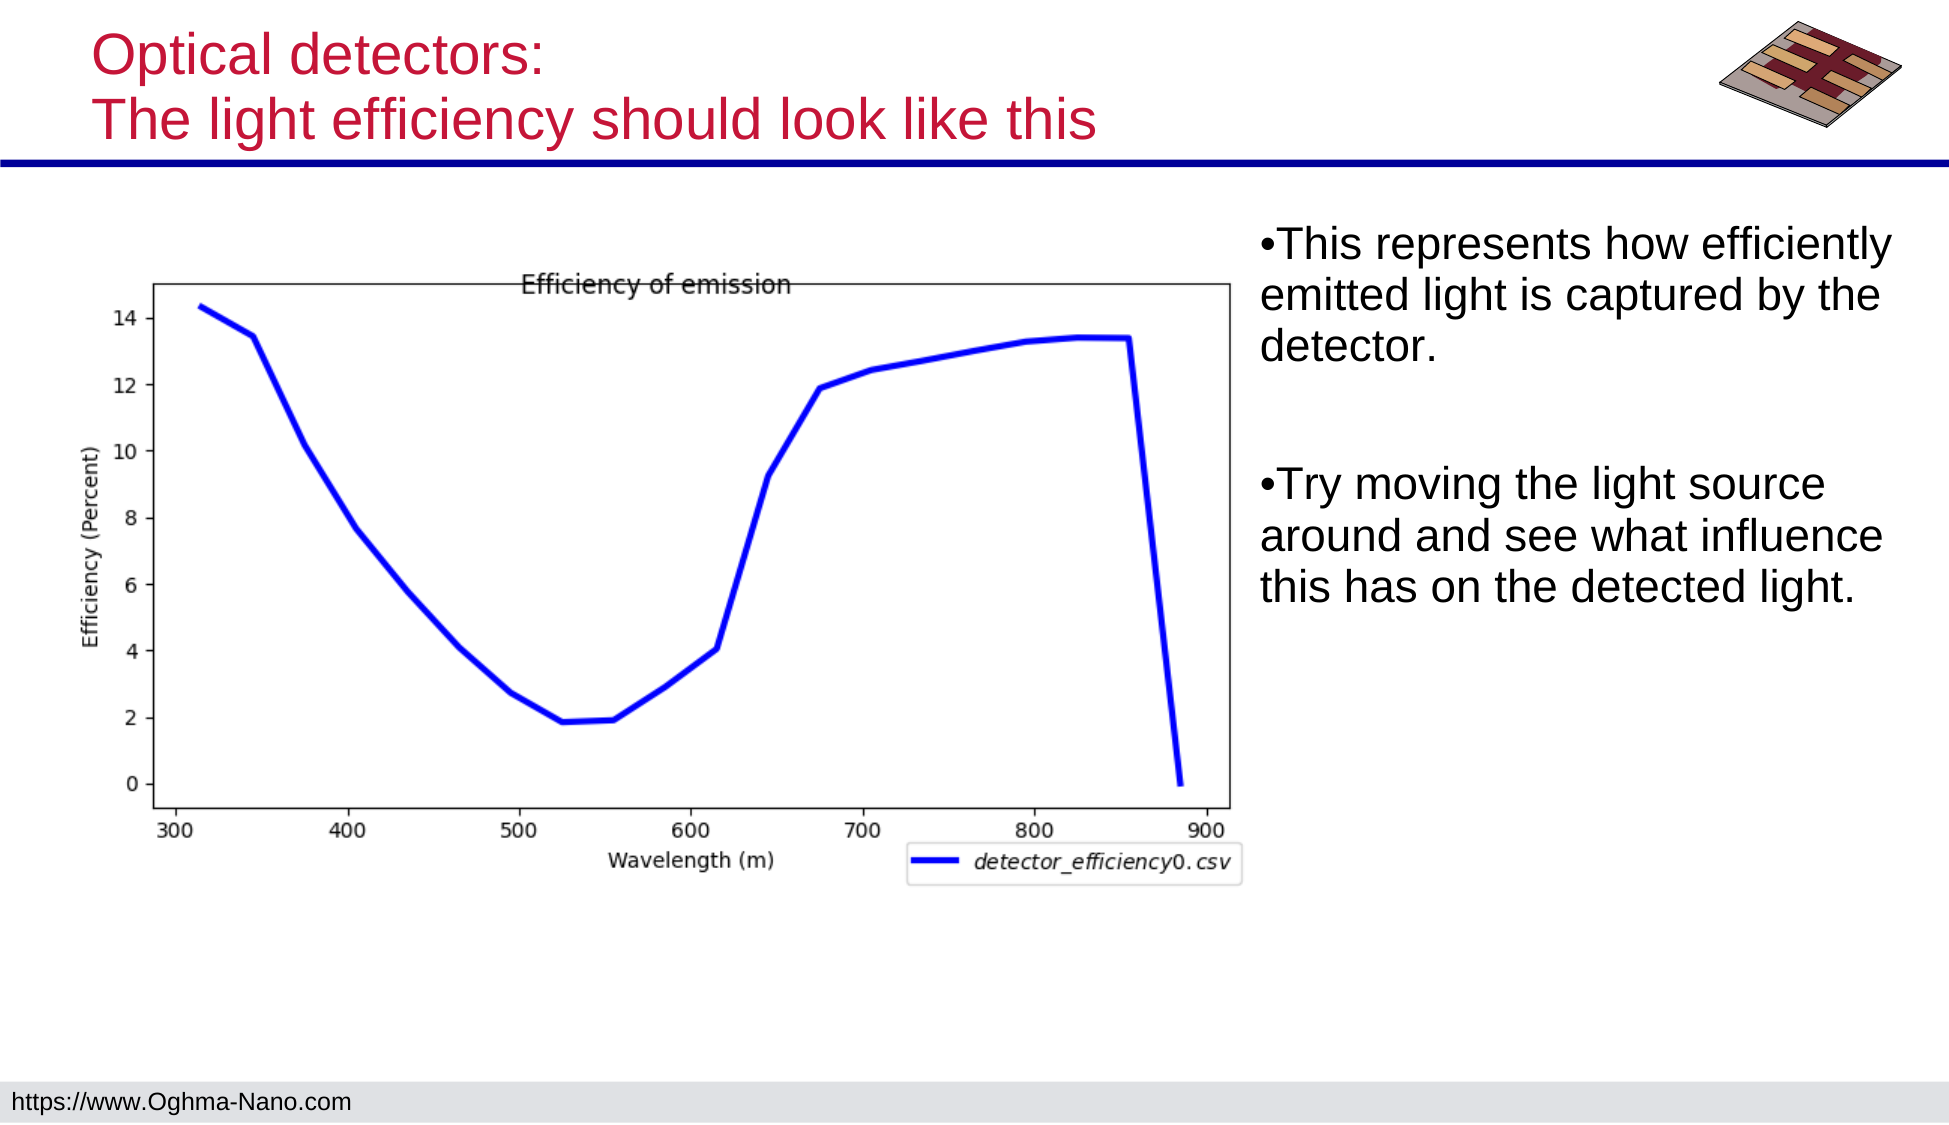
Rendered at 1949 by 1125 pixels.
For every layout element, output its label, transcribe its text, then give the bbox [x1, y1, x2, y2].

picture [60, 261, 1252, 895]
title Optical detectors: The light efficiency should look like this [76, 14, 1685, 160]
list This represents how efficiently emitted light is captured by the detector. Try moving the light source around and see what influence this has on the detected light. [1259, 217, 1915, 904]
